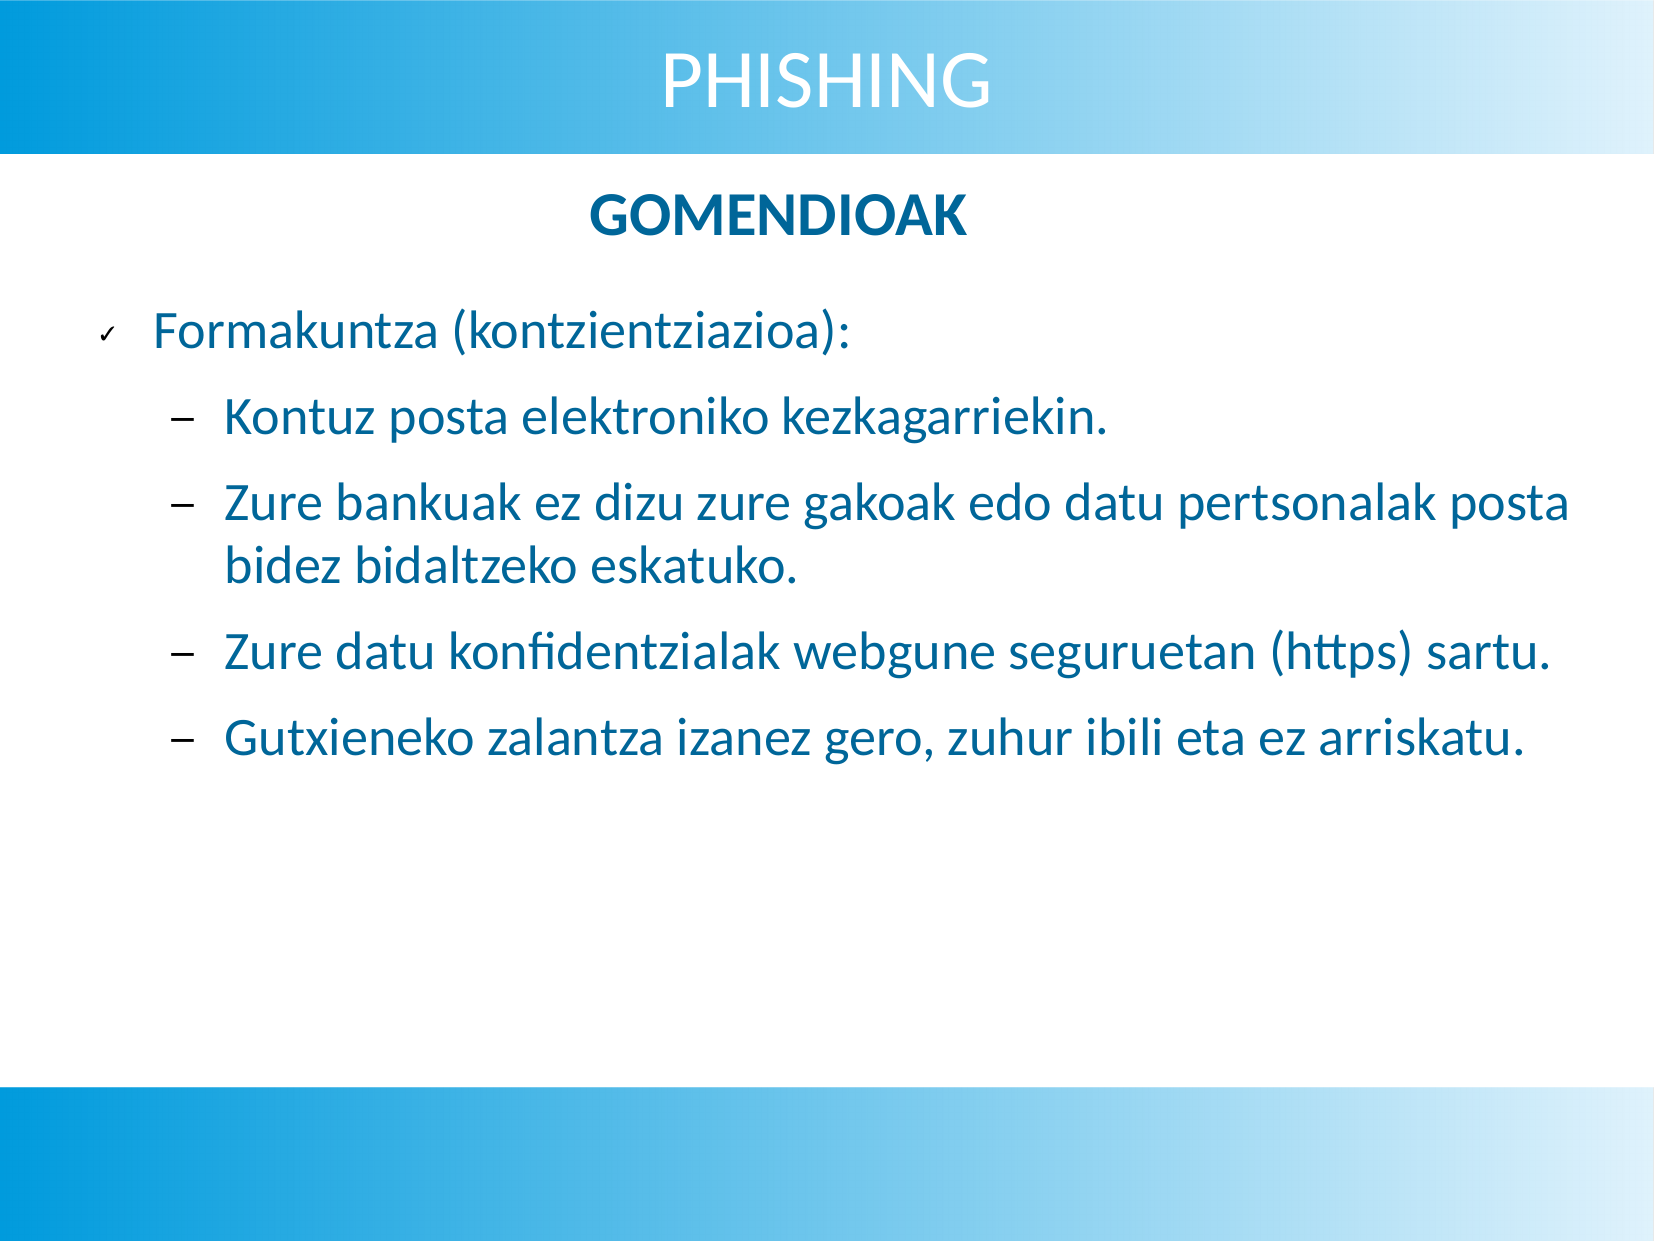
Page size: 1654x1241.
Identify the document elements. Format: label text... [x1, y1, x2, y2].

list Formakuntza (kontzientziazioa): Kontuz posta elektroniko kezkagarriekin. Zure bankuak ez dizu zure gakoak edo datu pertsonalak posta bidez bidaltzeko eskatuko. Zure datu konfidentzialak webgune seguruetan (https) sartu. Gutxieneko zalantza izanez gero, zuhur ibili eta ez arriskatu. [82, 300, 1616, 1063]
text_box GOMENDIOAK [574, 181, 1107, 269]
picture [0, 1086, 1654, 1241]
title PHISHING [82, 38, 1572, 136]
picture [141, 0, 1654, 154]
